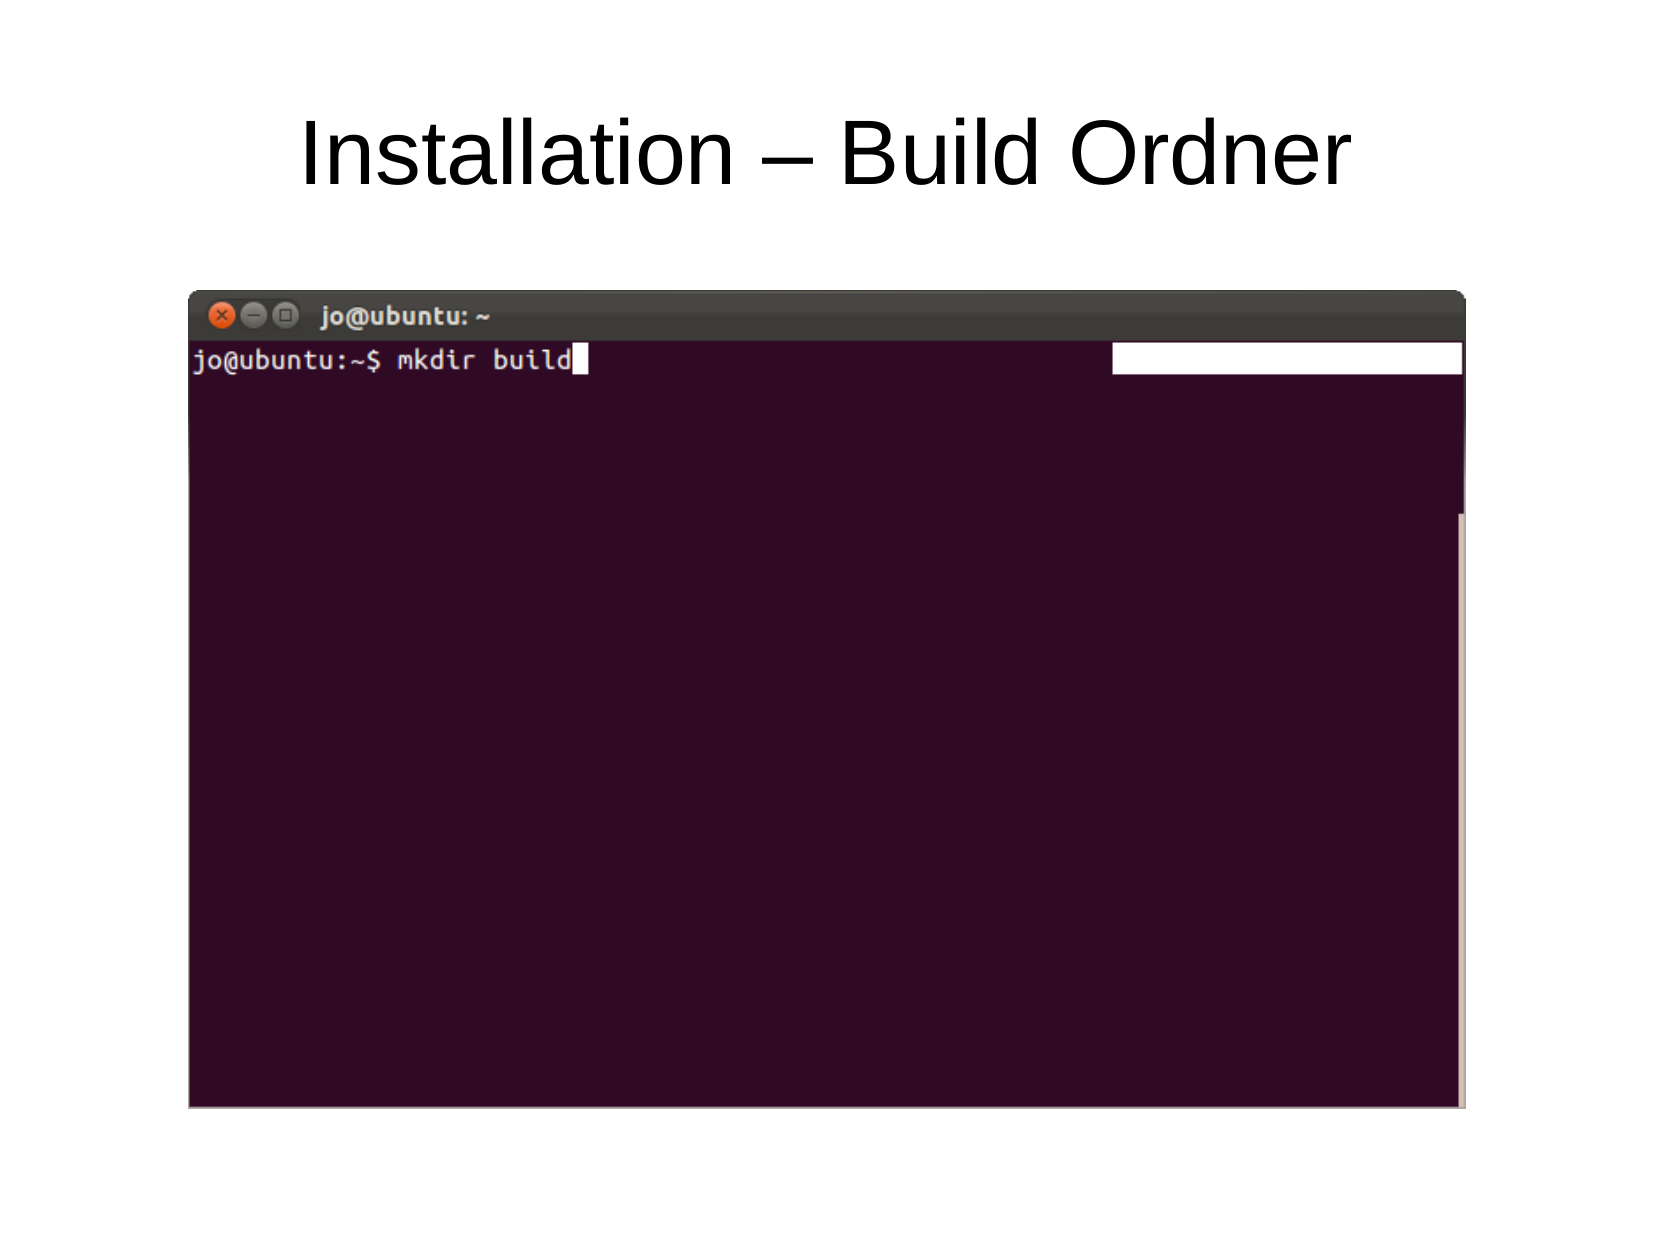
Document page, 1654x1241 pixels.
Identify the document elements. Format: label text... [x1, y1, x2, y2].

title Installation – Build Ordner [82, 49, 1571, 257]
picture [188, 290, 1466, 1109]
